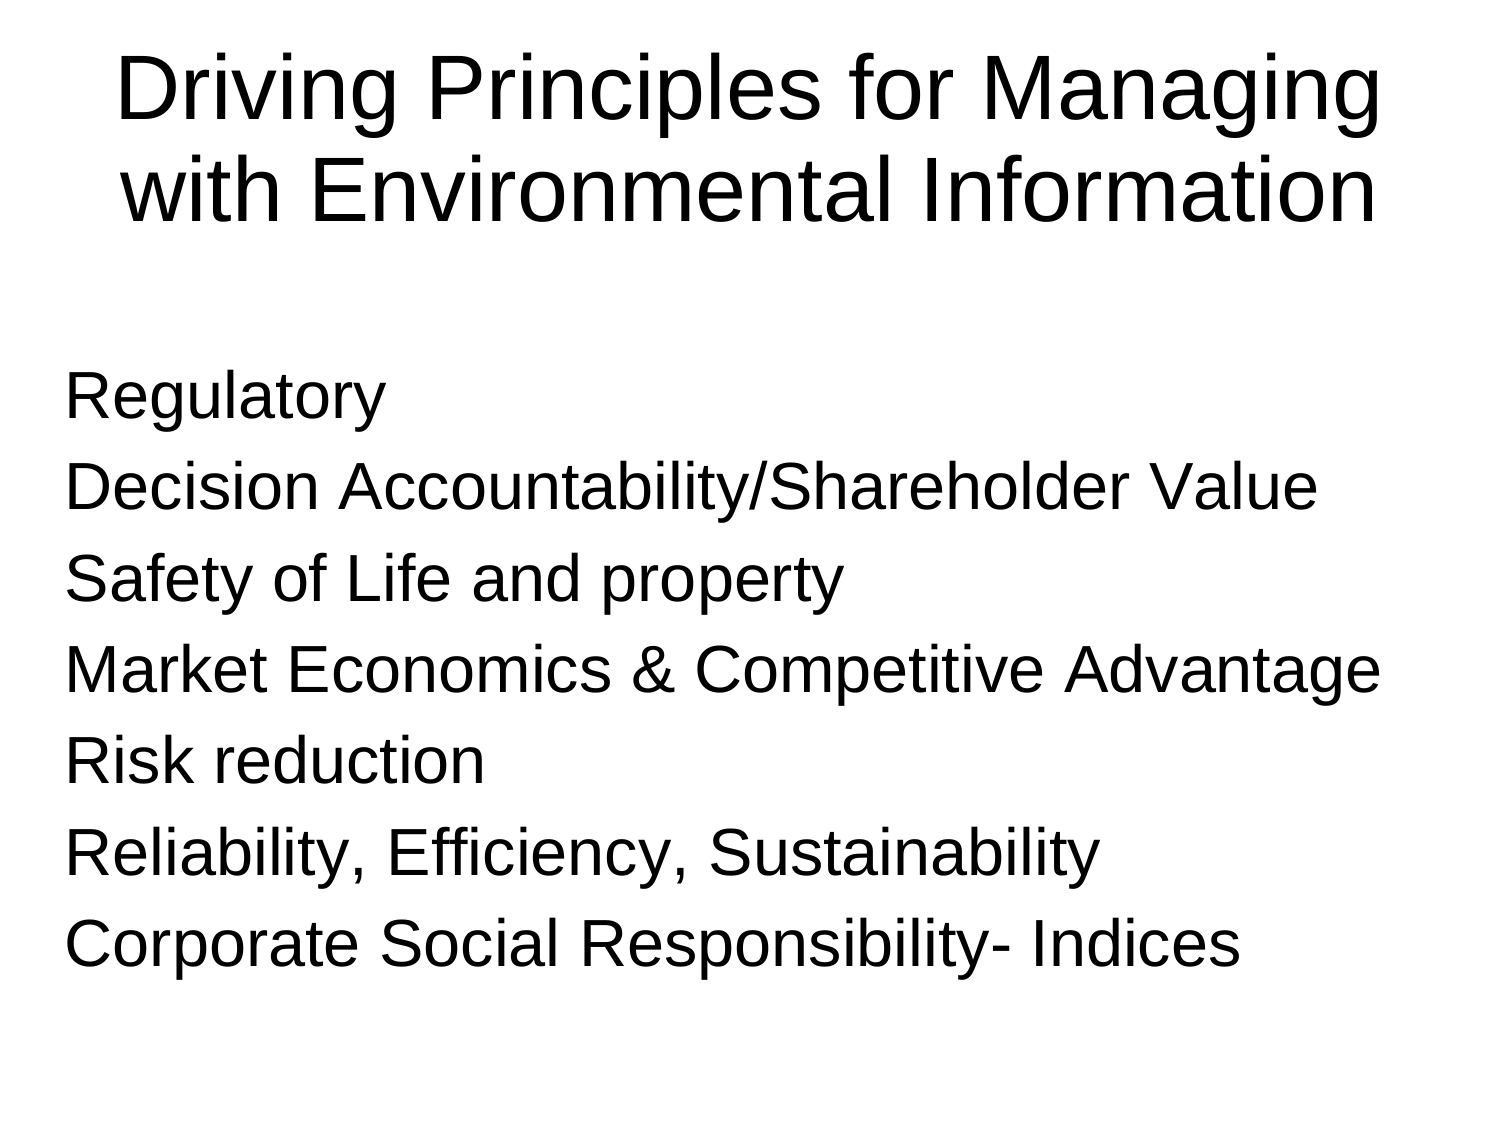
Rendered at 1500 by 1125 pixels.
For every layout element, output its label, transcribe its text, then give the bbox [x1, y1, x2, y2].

title Driving Principles for Managing with Environmental Information [75, 21, 1426, 257]
list Regulatory Decision Accountability/Shareholder Value Safety of Life and property Market Economics & Competitive Advantage Risk reduction Reliability, Efficiency, Sustainability Corporate Social Responsibility- Indices [50, 350, 1450, 1106]
